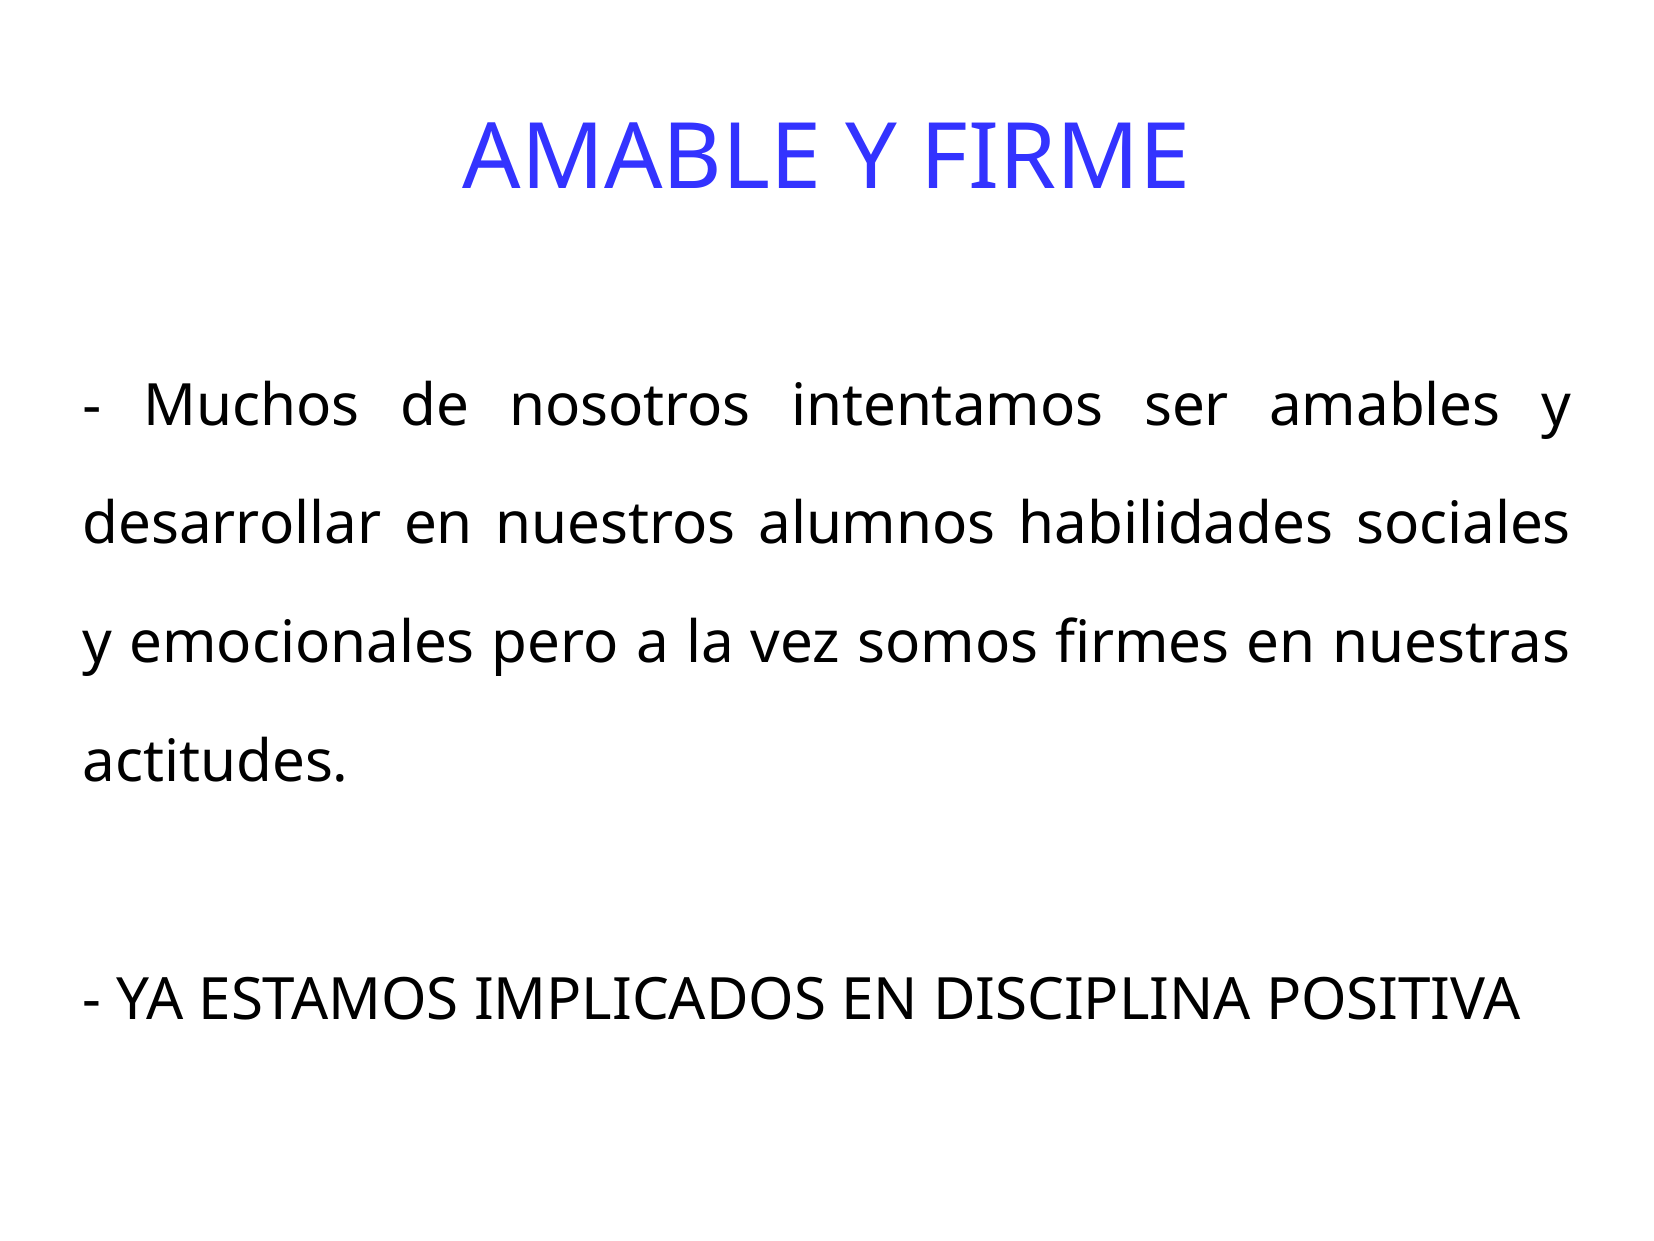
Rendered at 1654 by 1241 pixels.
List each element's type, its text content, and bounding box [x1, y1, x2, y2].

title AMABLE Y FIRME [82, 49, 1571, 257]
subtitle - Muchos de nosotros intentamos ser amables y desarrollar en nuestros alumnos habilidades sociales y emocionales pero a la vez somos firmes en nuestras actitudes. - YA ESTAMOS IMPLICADOS EN DISCIPLINA POSITIVA [82, 270, 1571, 1089]
